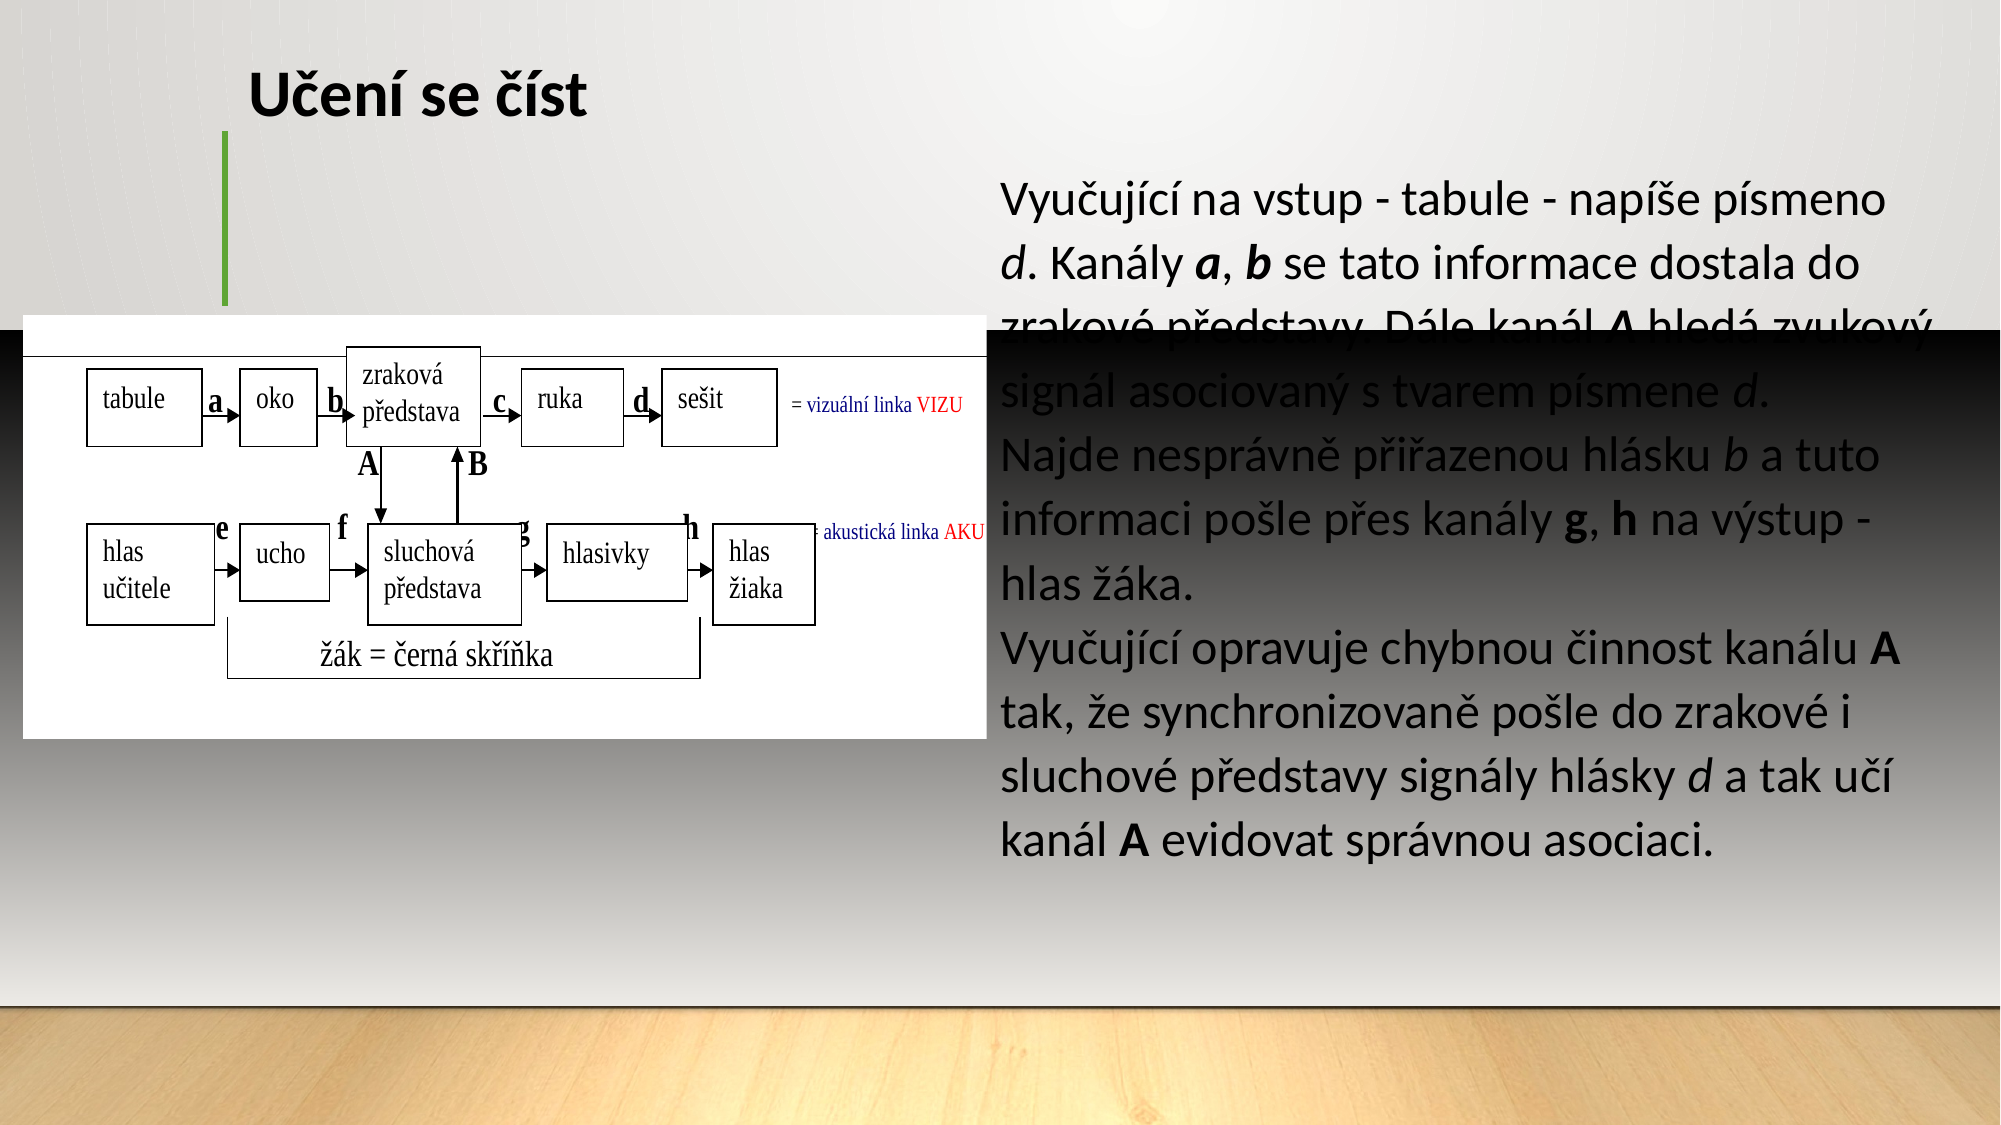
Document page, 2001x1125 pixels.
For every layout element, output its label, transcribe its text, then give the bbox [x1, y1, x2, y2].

text_box Vyučující na vstup - tabule - napíše písmeno d. Kanály a, b se tato informace dostala do zrakové představy. Dále kanál A hledá zvukový signál asociovaný s tvarem písmene d. Najde nesprávně přiřazenou hlásku b a tuto informaci pošle přes kanály g, h na výstup - hlas žáka. Vyučující opravuje chybnou činnost kanálu A tak, že synchronizovaně pošle do zrakové i sluchové představy signály hlásky d a tak učí kanál A evidovat správnou asociaci. [910, 153, 1951, 928]
title Učení se číst [233, 45, 1796, 219]
picture [20, 256, 910, 740]
